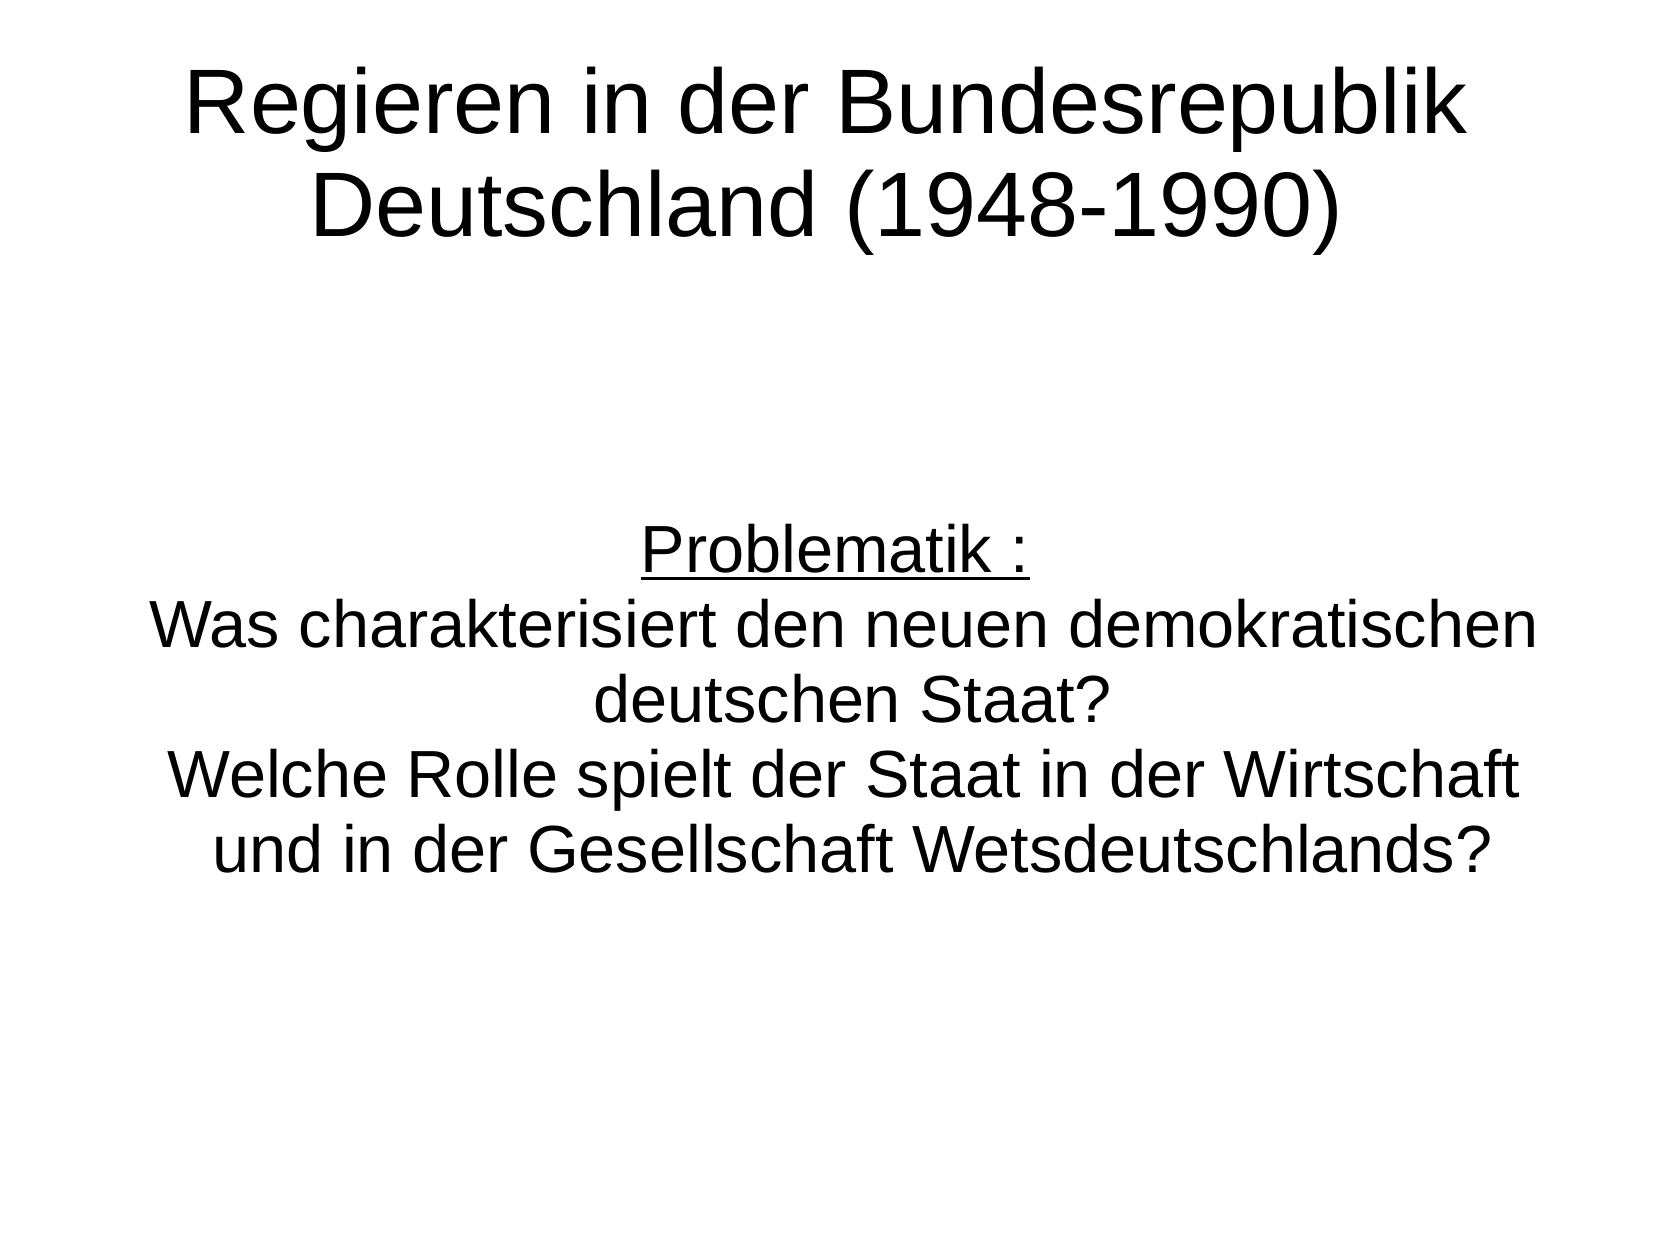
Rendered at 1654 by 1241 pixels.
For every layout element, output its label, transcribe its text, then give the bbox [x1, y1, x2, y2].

subtitle Problematik : Was charakterisiert den neuen demokratischen deutschen Staat? Welche Rolle spielt der Staat in der Wirtschaft und in der Gesellschaft Wetsdeutschlands? [82, 297, 1571, 1102]
title Regieren in der Bundesrepublik Deutschland (1948-1990) [82, 50, 1571, 256]
